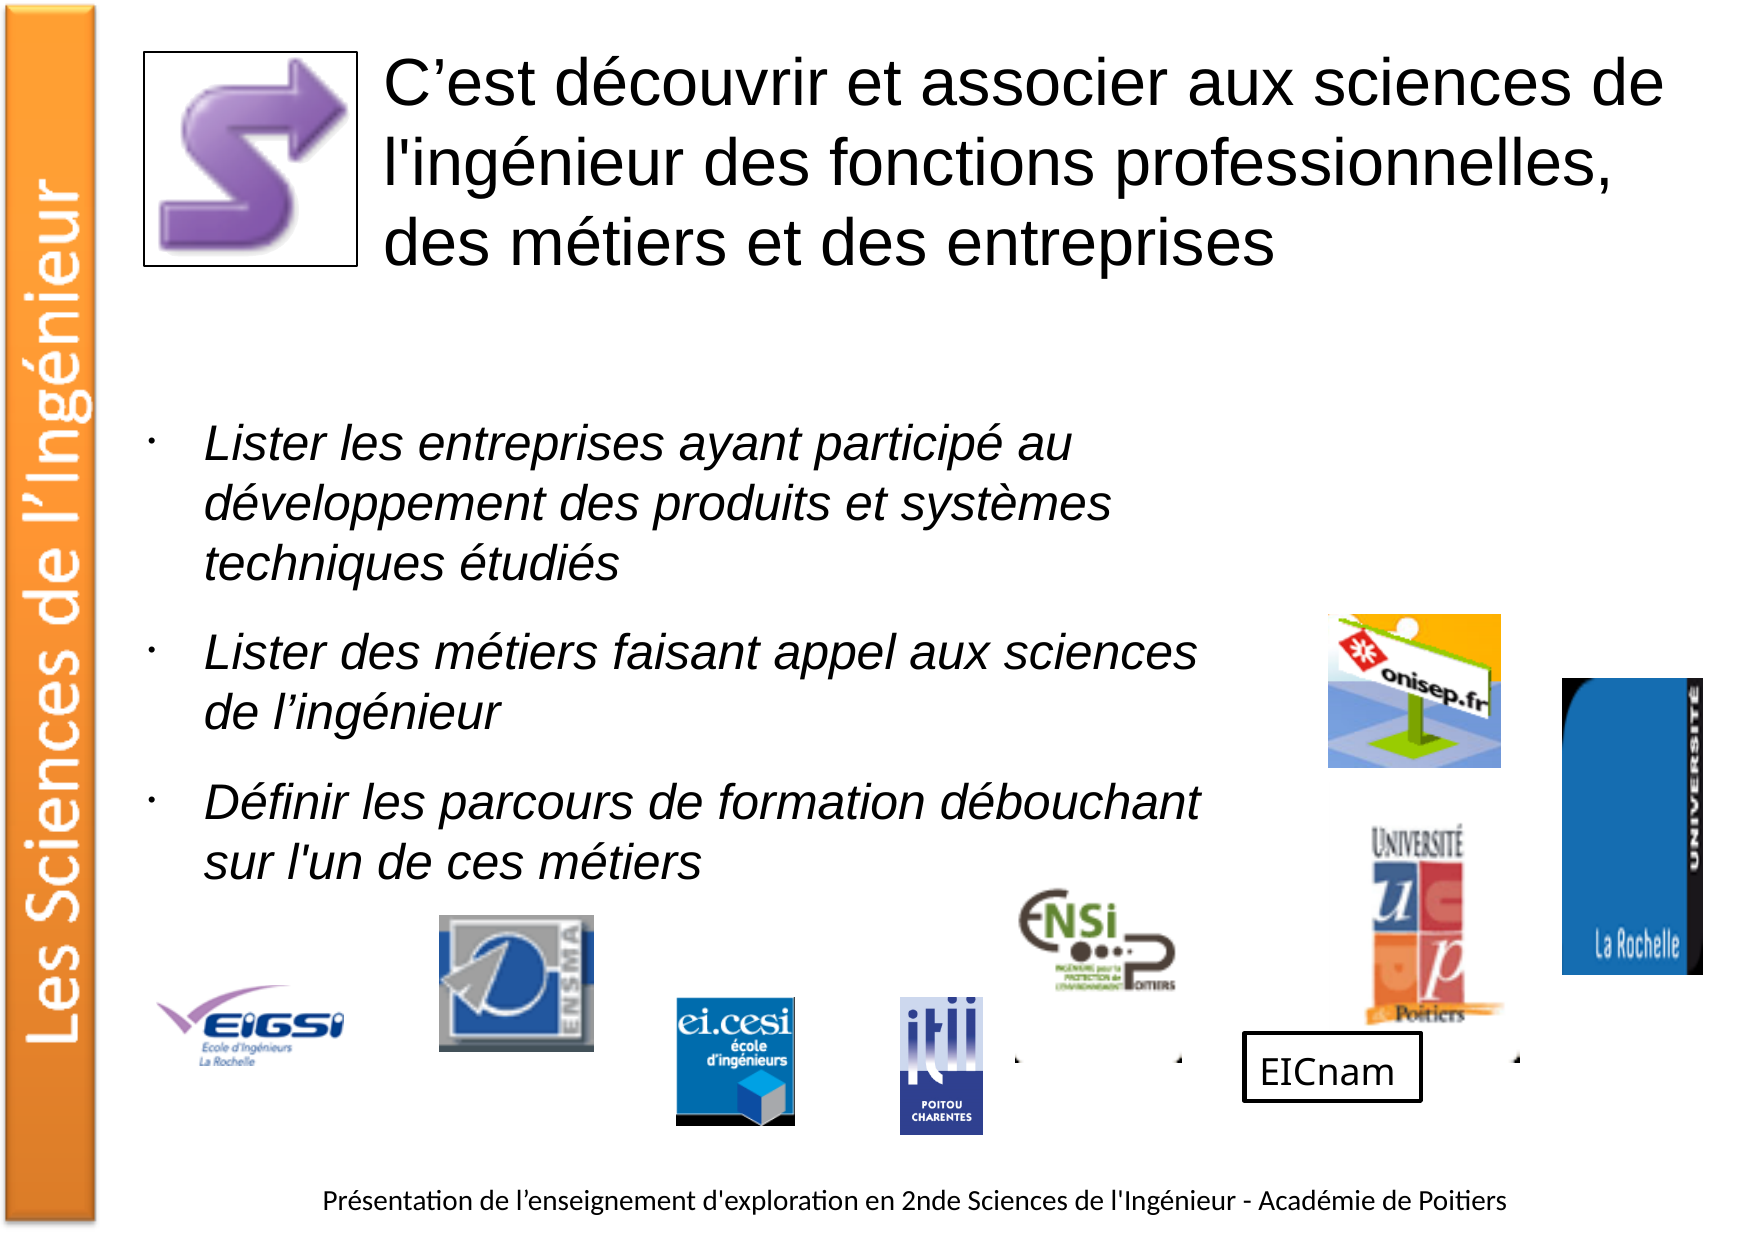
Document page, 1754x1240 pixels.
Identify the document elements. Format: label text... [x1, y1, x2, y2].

list Lister les entreprises ayant participé au développement des produits et systèmes techniques étudiés Lister des métiers faisant appel aux sciences de l’ingénieur Définir les parcours de formation débouchant sur l'un de ces métiers [132, 395, 1255, 951]
picture [1015, 951, 1182, 1063]
picture [1328, 614, 1501, 768]
picture [156, 985, 344, 1066]
picture [676, 997, 795, 1126]
picture [900, 997, 983, 1135]
title C’est découvrir et associer aux sciences de l'ingénieur des fonctions professionnelles, des métiers et des entreprises [369, 24, 1754, 287]
picture [0, 0, 110, 1235]
picture [144, 52, 357, 265]
picture [1562, 678, 1703, 975]
text_box EICnam [1244, 1033, 1421, 1101]
text_box Présentation de l’enseignement d'exploration en 2nde Sciences de l'Ingénieur - Académie de Poitiers [147, 1173, 1684, 1240]
picture [1328, 782, 1520, 1063]
picture [439, 915, 594, 1052]
